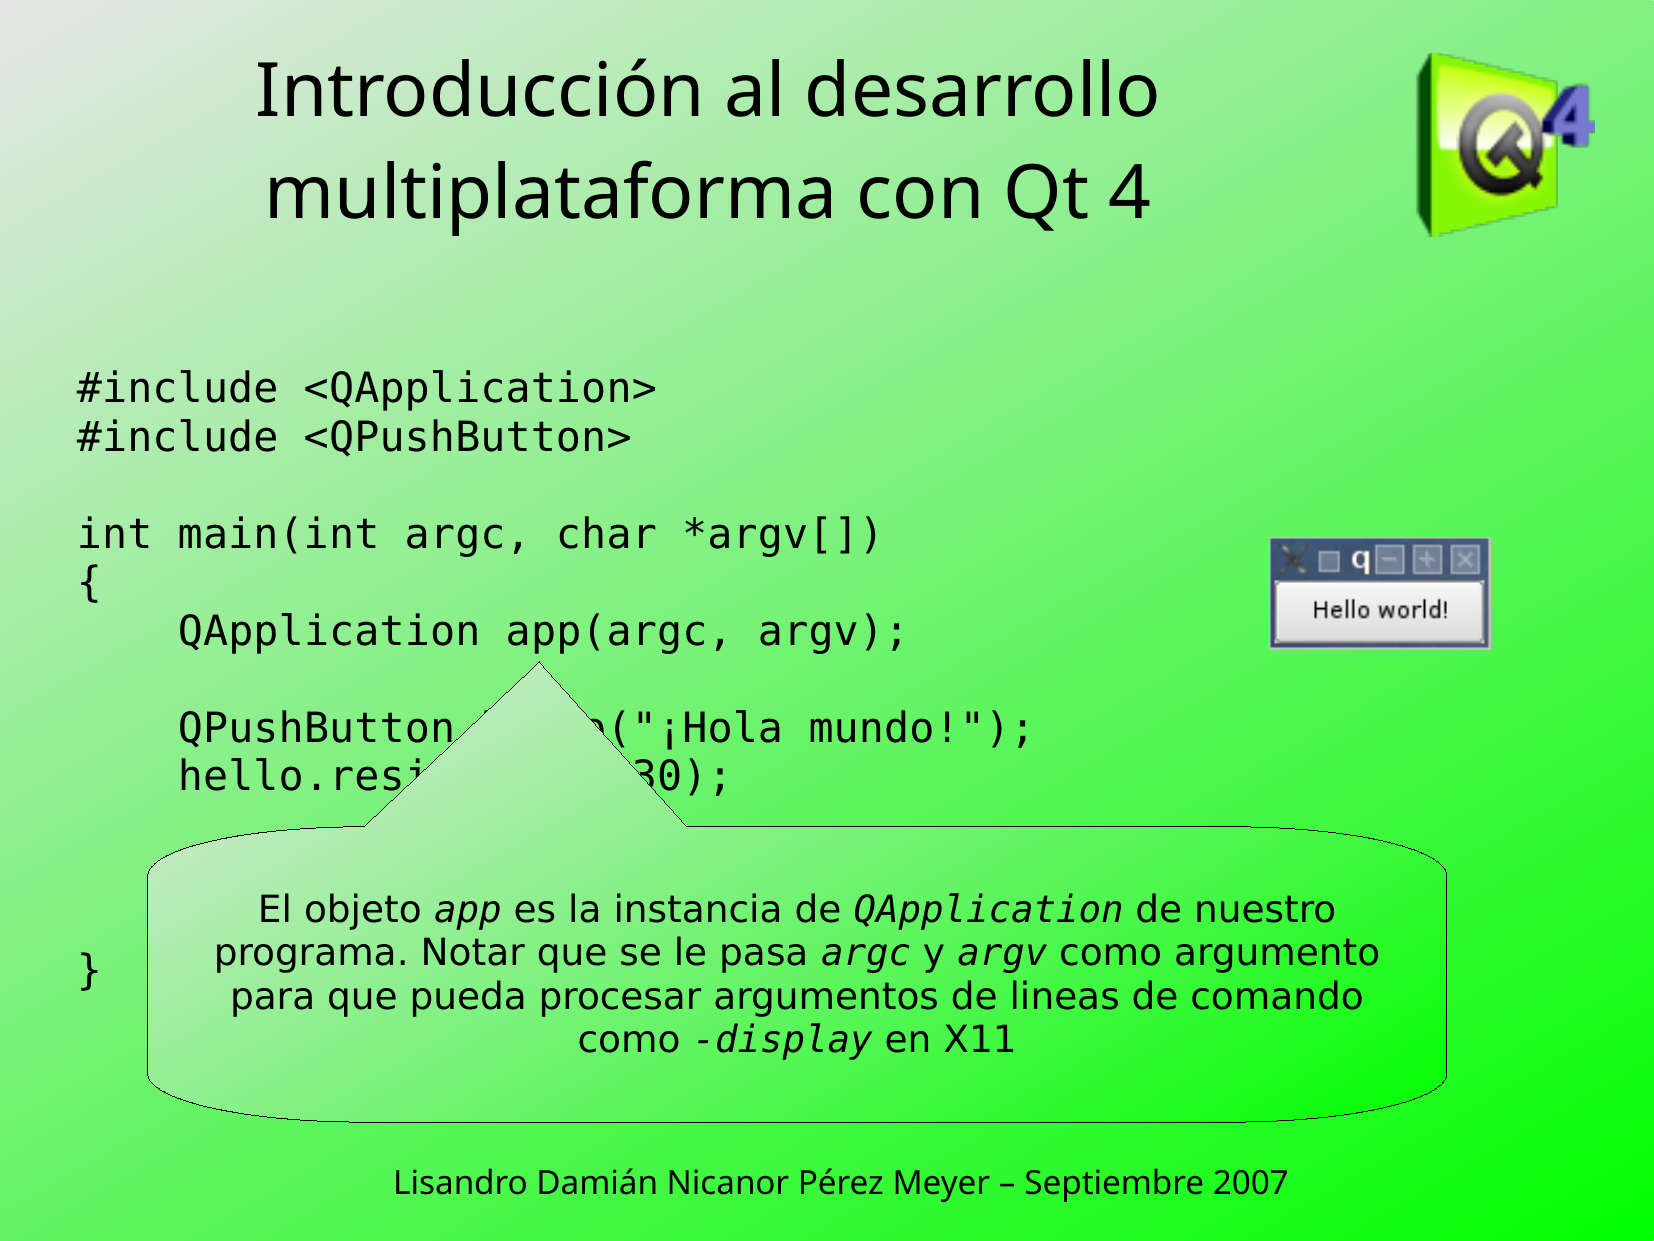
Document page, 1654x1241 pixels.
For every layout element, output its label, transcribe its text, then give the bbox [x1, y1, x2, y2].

picture [1412, 53, 1595, 237]
subtitle #include <QApplication> #include <QPushButton> int main(int argc, char *argv[]) { QApplication app(argc, argv); QPushButton hello("¡Hola mundo!"); hello.resize(100, 30); hello.show(); return app.exec(); } [76, 265, 1565, 1093]
text_box El objeto app es la instancia de QApplication de nuestro programa. Notar que se le pasa argc y argv como argumento para que pueda procesar argumentos de lineas de comando como -display en X11 [147, 661, 1447, 1123]
picture [1269, 537, 1491, 650]
title Introducción al desarrollo multiplataforma con Qt 4 [147, 11, 1270, 265]
text_box Lisandro Damián Nicanor Pérez Meyer – Septiembre 2007 [88, 1151, 1595, 1213]
